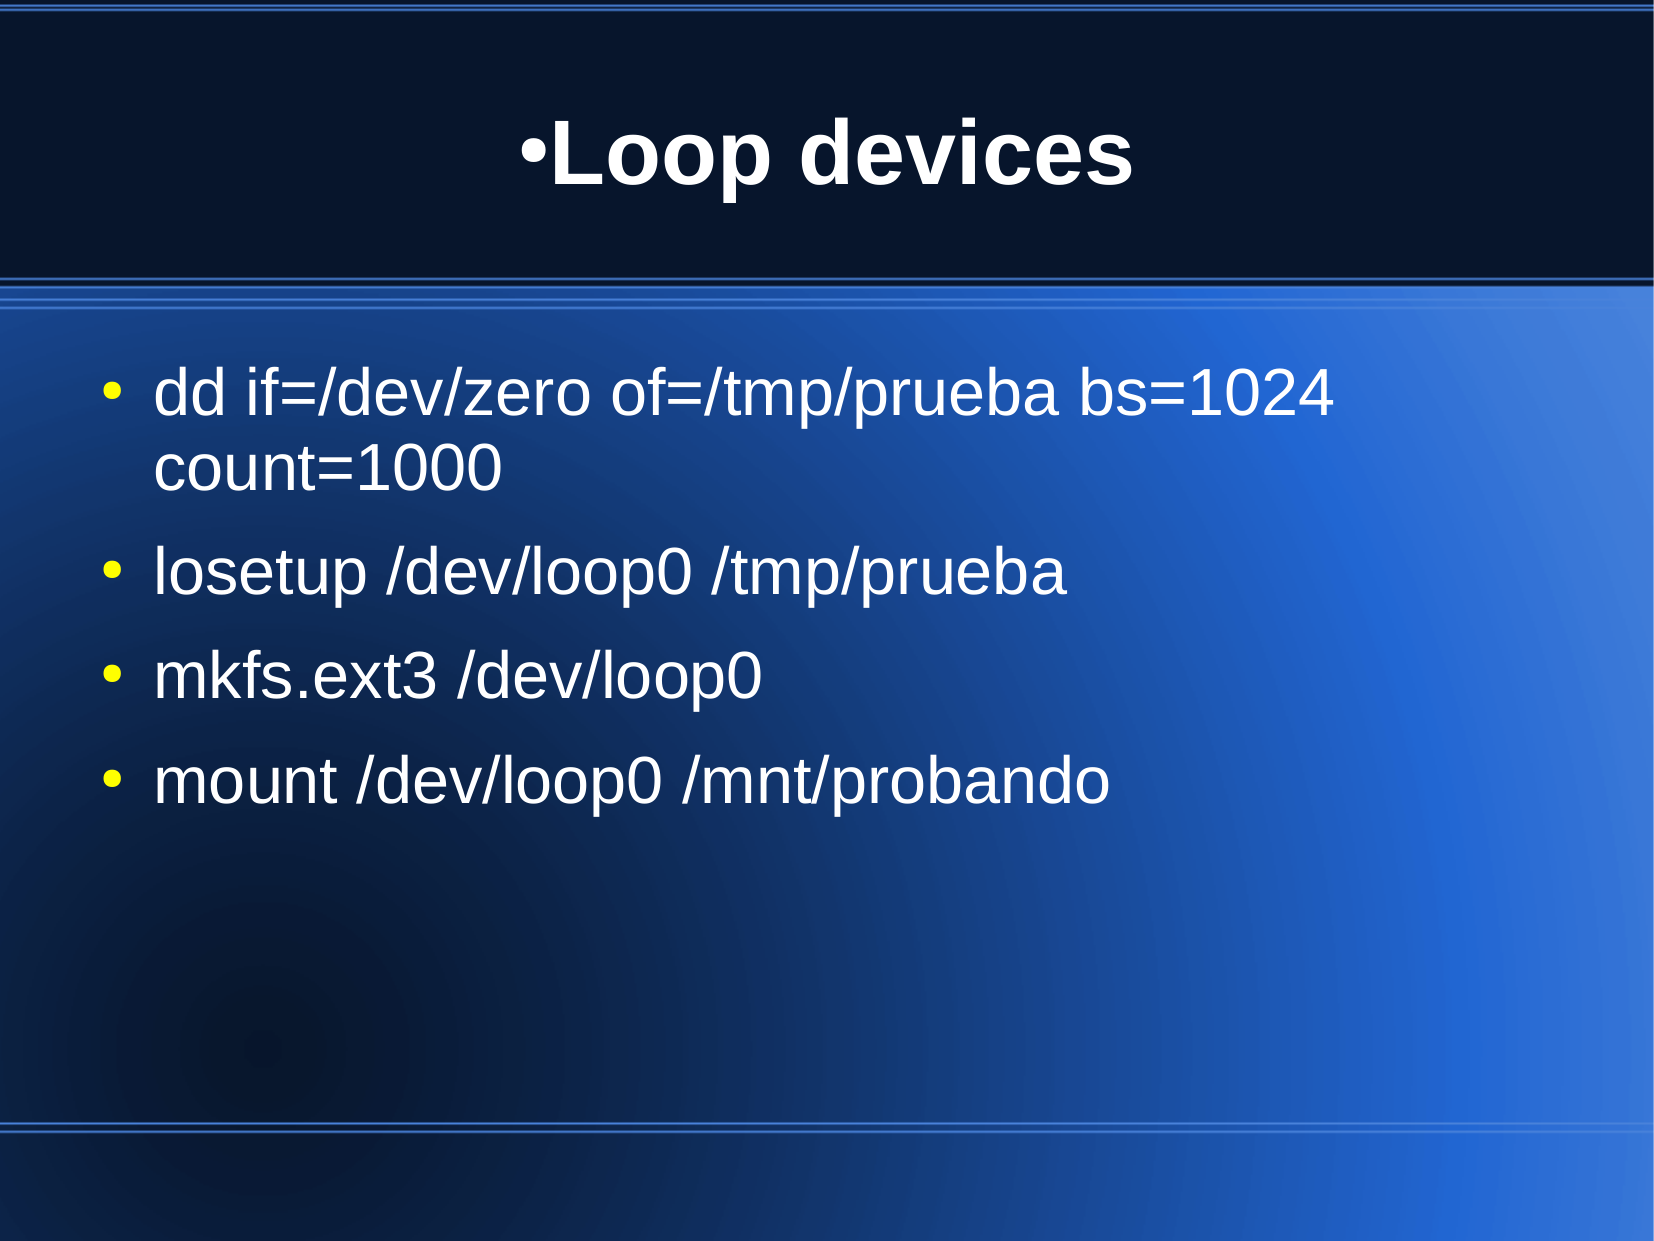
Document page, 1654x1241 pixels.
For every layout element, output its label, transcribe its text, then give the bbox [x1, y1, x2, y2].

title Loop devices [82, 56, 1571, 250]
picture [0, 0, 1654, 1241]
list dd if=/dev/zero of=/tmp/prueba bs=1024 count=1000 losetup /dev/loop0 /tmp/prueba mkfs.ext3 /dev/loop0 mount /dev/loop0 /mnt/probando [82, 355, 1571, 1159]
